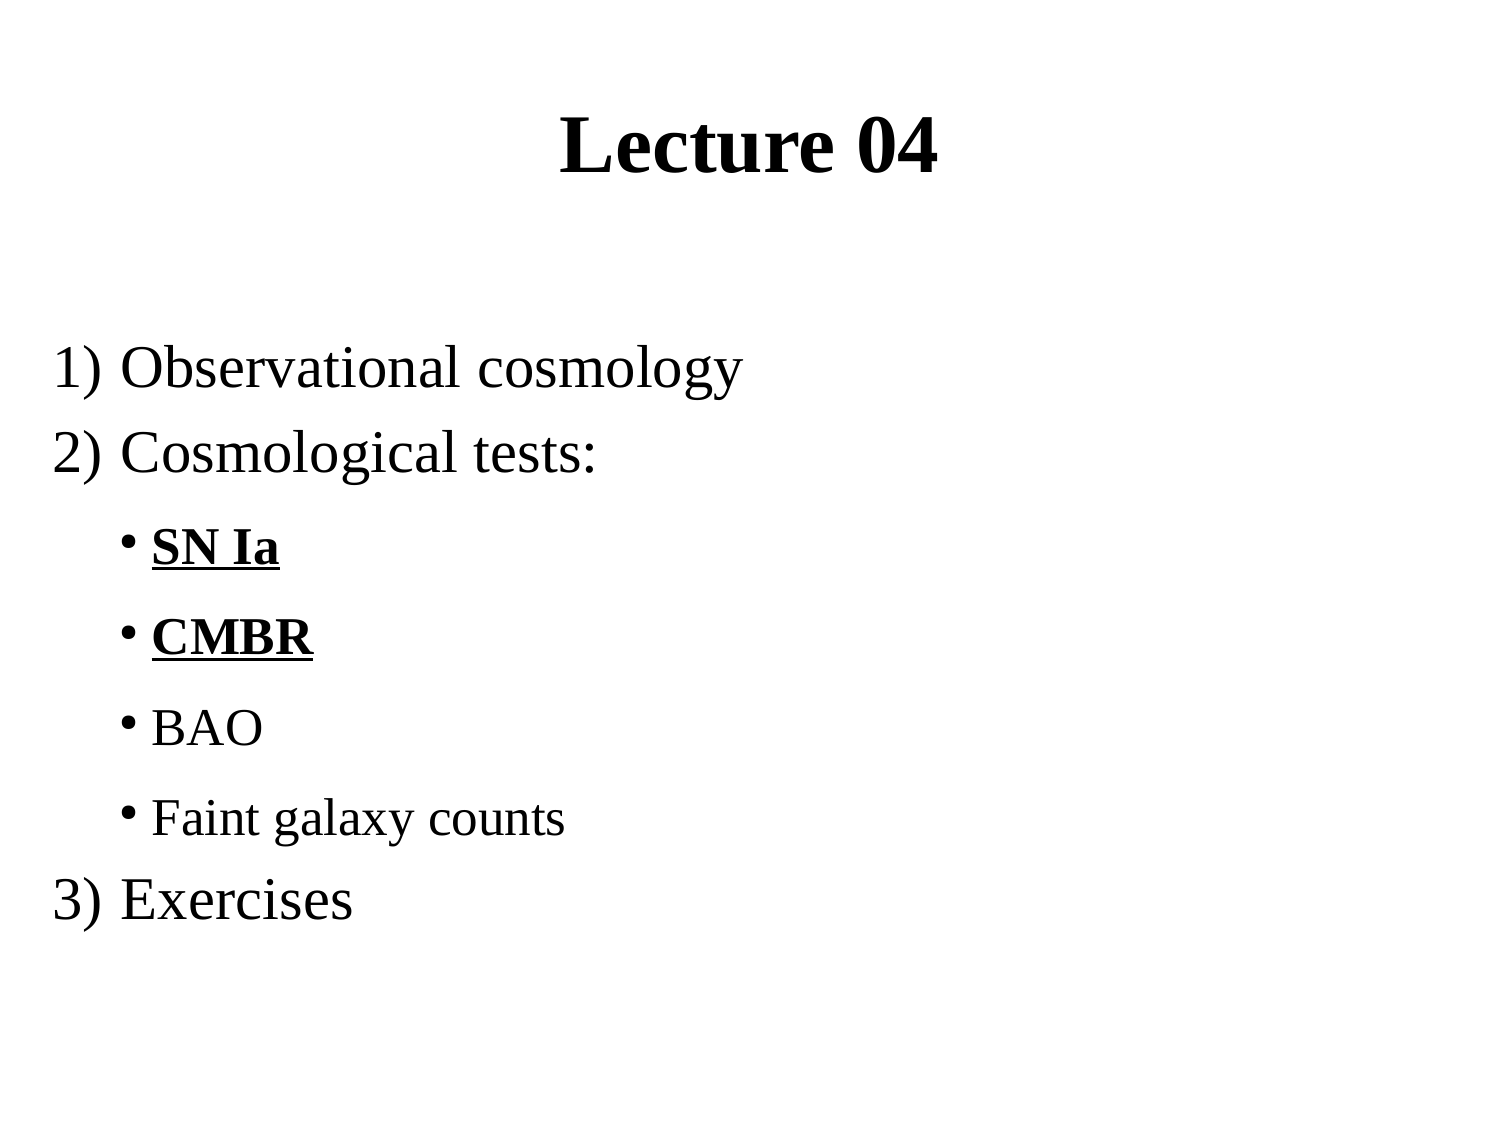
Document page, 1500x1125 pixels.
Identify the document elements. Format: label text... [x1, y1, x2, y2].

list Observational cosmology Cosmological tests: SN Ia CMBR BAO Faint galaxy counts Exercises [37, 319, 1463, 946]
title Lecture 04 [75, 45, 1425, 233]
